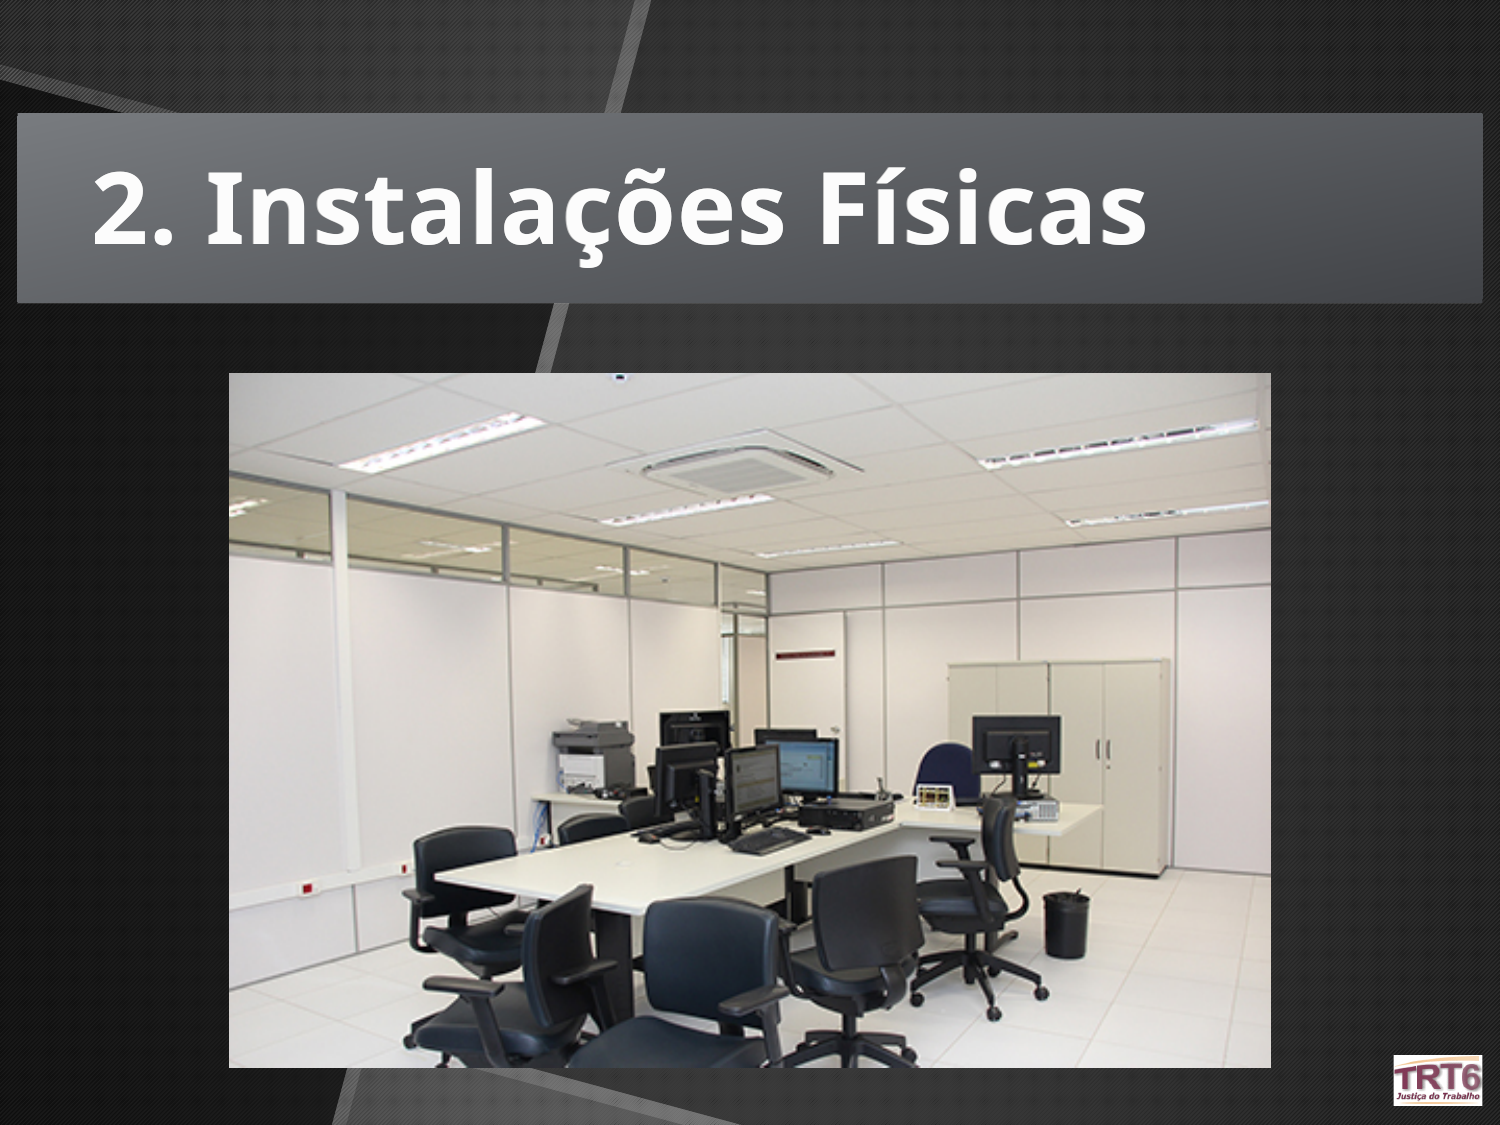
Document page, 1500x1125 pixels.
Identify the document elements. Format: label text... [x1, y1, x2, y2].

picture [229, 373, 1271, 1068]
text_box [18, 114, 1482, 303]
picture [1393, 1055, 1483, 1106]
text_box 2. Instalações Físicas [77, 137, 1388, 272]
